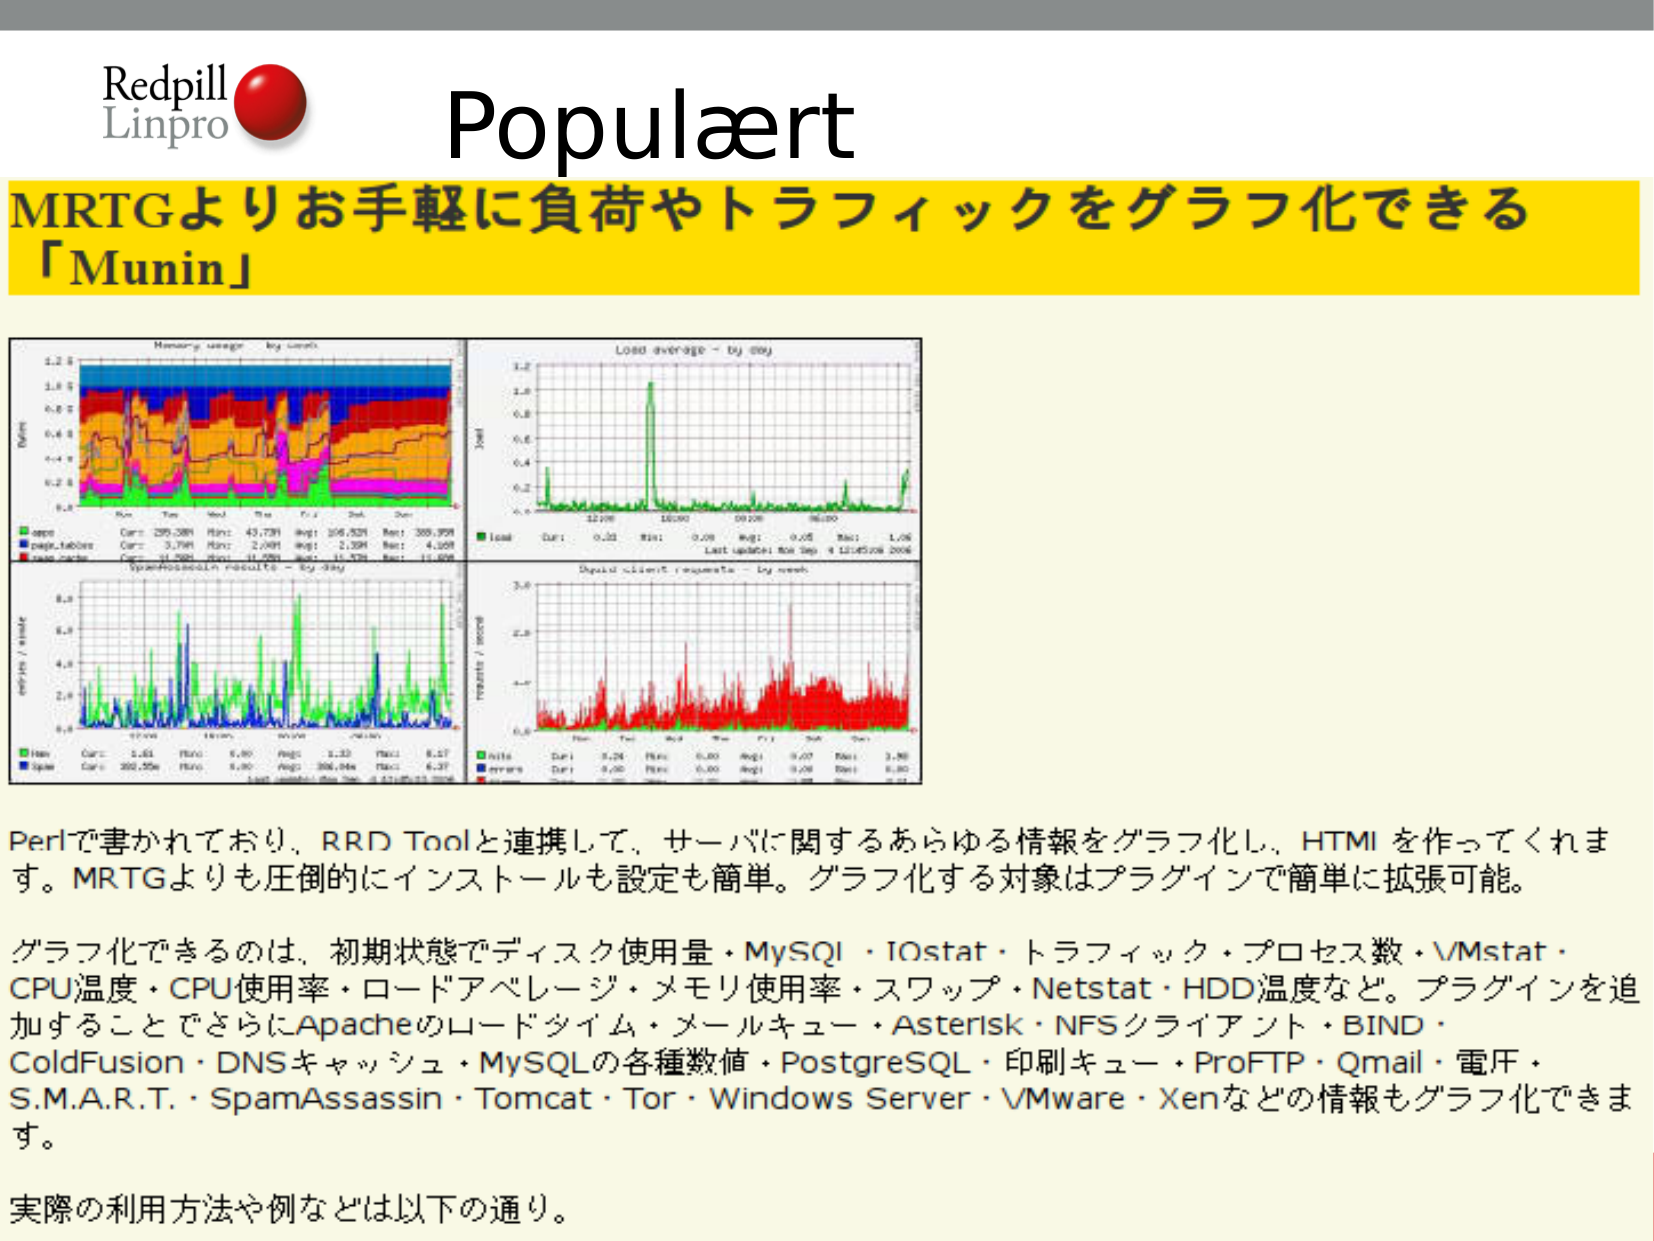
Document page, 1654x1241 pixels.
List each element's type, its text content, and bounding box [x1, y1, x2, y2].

title Populært [442, 73, 1571, 177]
picture [0, 0, 1654, 1241]
